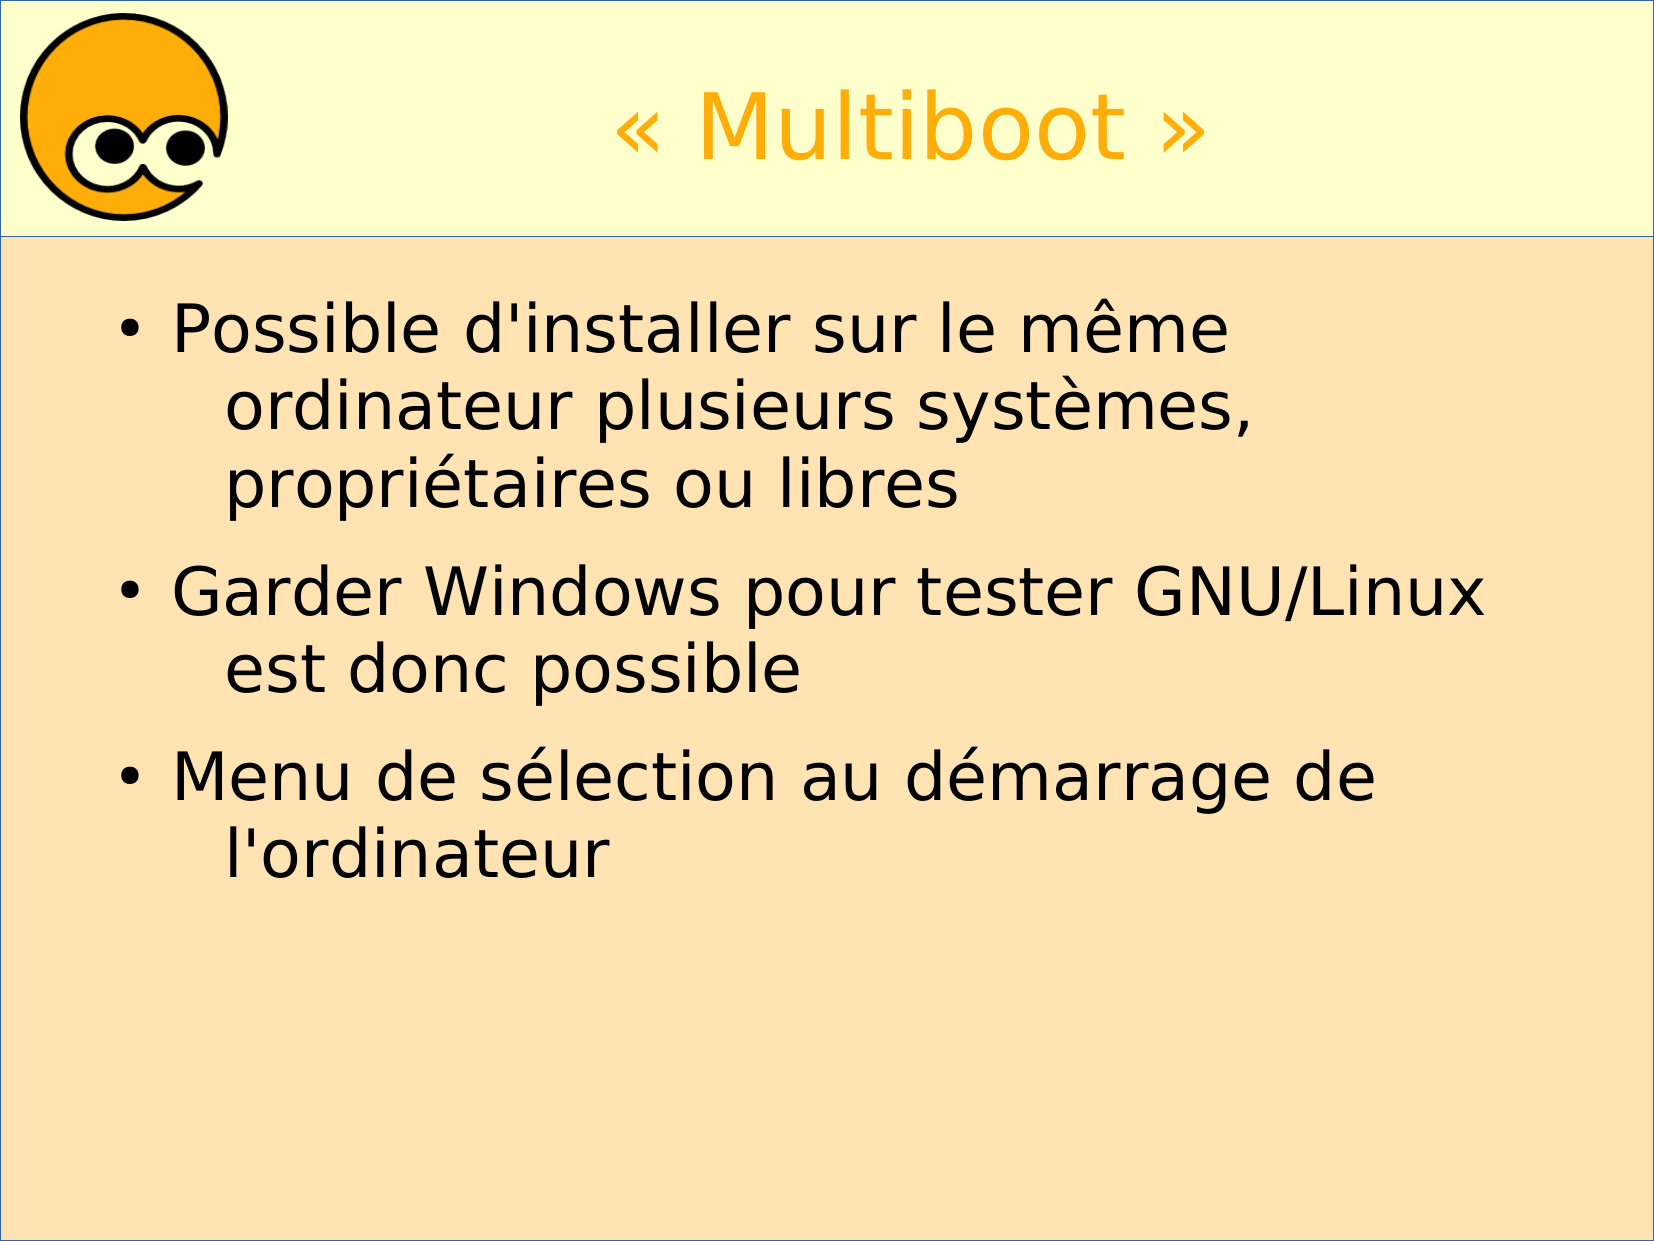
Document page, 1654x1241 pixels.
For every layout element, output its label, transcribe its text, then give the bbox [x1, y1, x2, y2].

picture [20, 13, 228, 221]
list Possible d'installer sur le même ordinateur plusieurs systèmes, propriétaires ou libres Garder Windows pour tester GNU/Linux est donc possible Menu de sélection au démarrage de l'ordinateur [82, 290, 1571, 1109]
title « Multiboot » [252, 49, 1571, 207]
